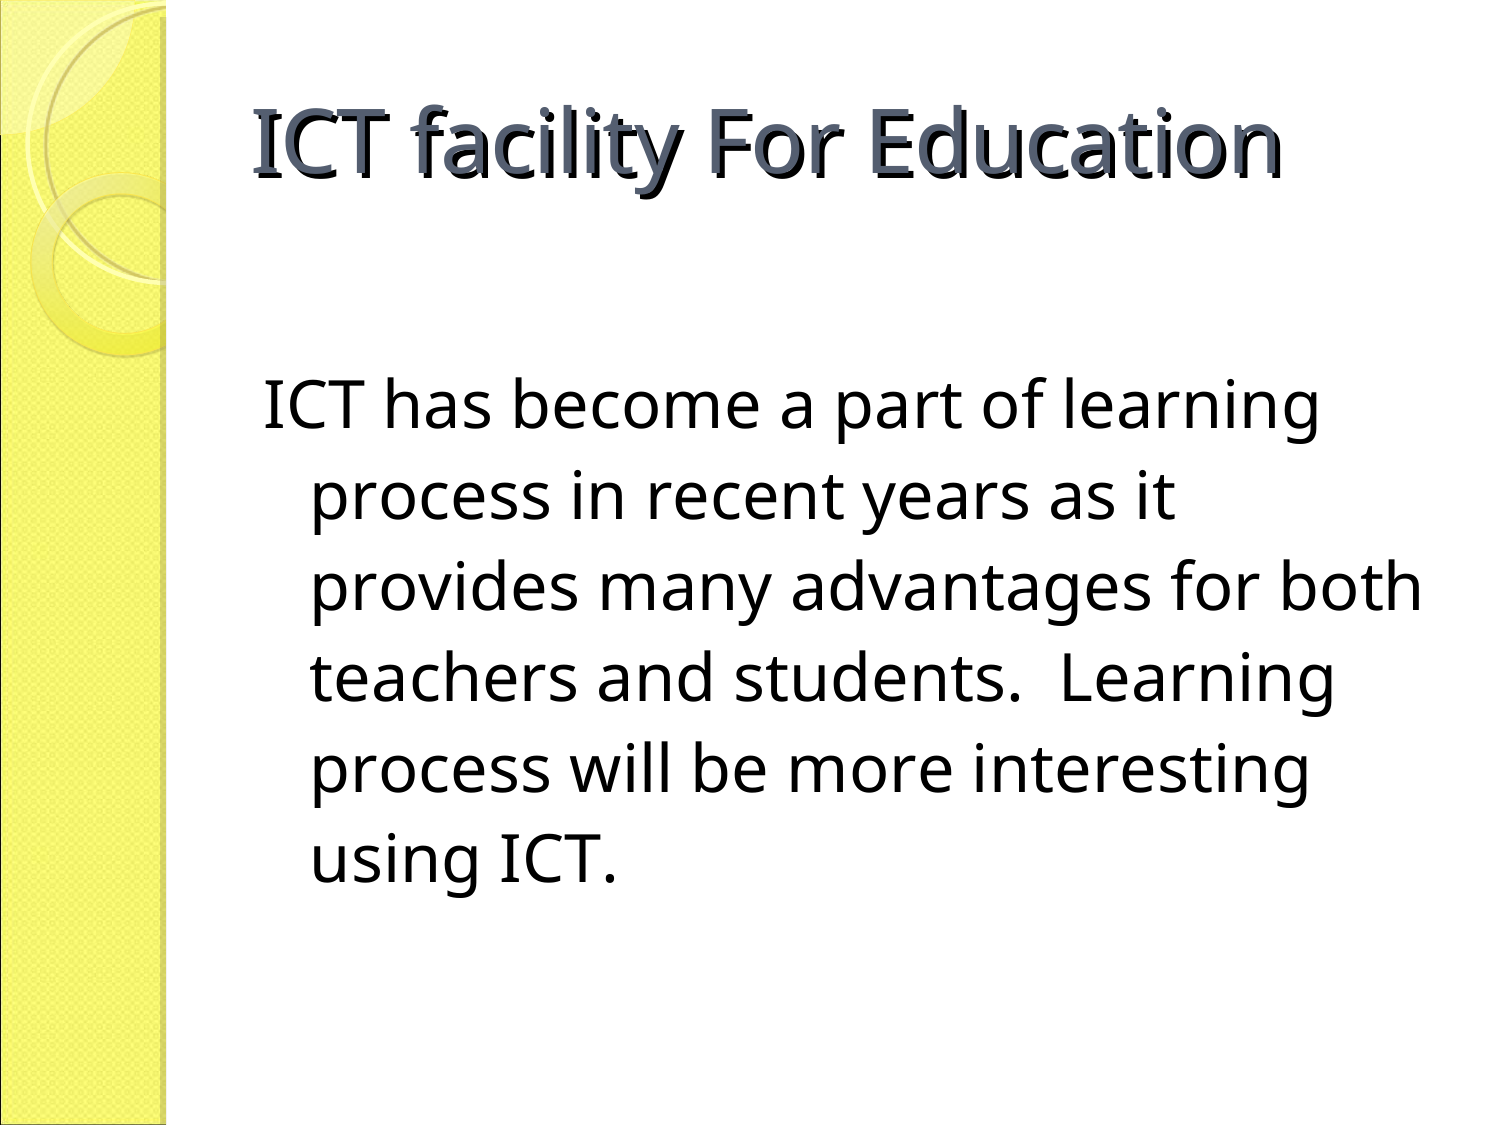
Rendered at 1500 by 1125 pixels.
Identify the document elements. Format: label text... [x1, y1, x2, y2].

list ICT has become a part of learning process in recent years as it provides many advantages for both teachers and students. Learning process will be more interesting using ICT. [235, 350, 1466, 1026]
picture [0, 11, 166, 1125]
picture [136, 0, 166, 4]
title ICT facility For Education [235, 45, 1466, 233]
